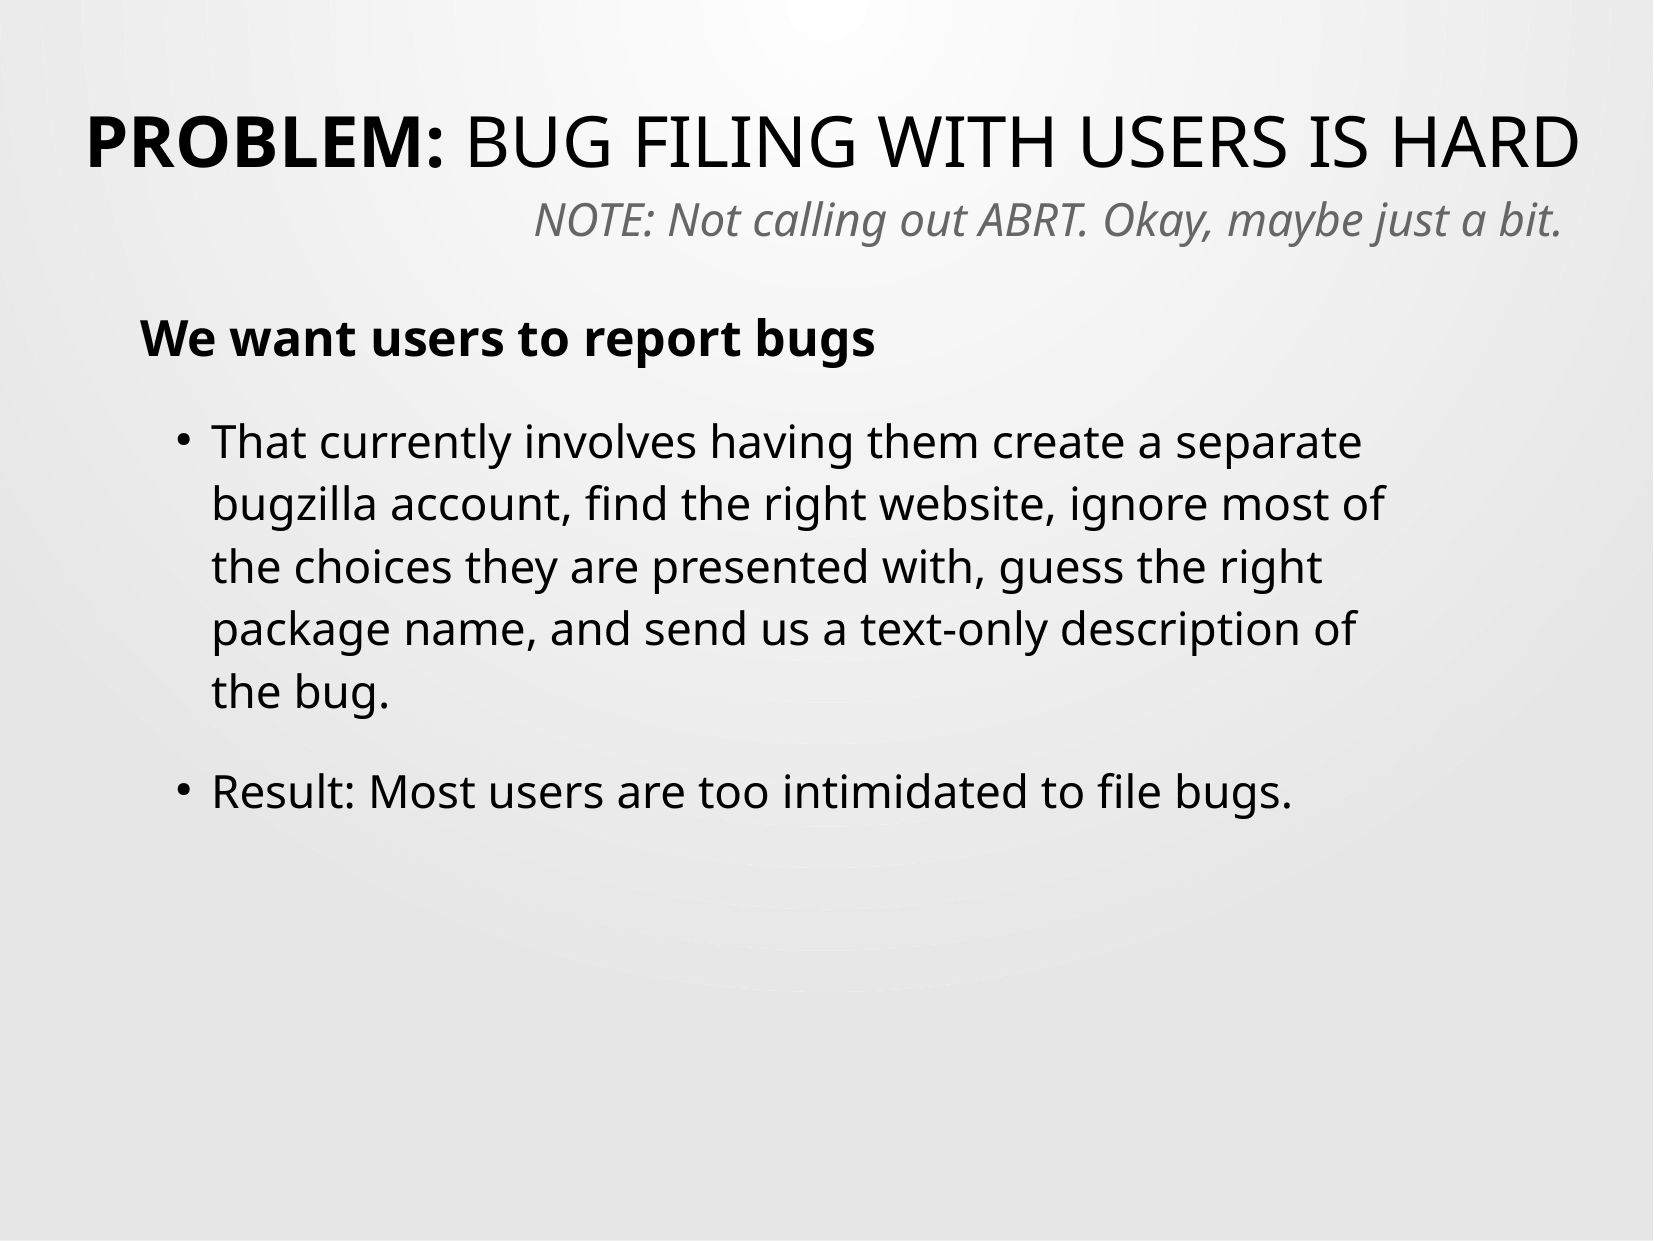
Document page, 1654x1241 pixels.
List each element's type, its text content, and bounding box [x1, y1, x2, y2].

text_box We want users to report bugs That currently involves having them create a separate bugzilla account, find the right website, ignore most of the choices they are presented with, guess the right package name, and send us a text-only description of the bug. Result: Most users are too intimidated to file bugs. [90, 295, 1591, 1003]
text_box PROBLEM: BUG FILING WITH USERS IS HARD [69, 84, 1584, 190]
text_box NOTE: Not calling out ABRT. Okay, maybe just a bit. [518, 180, 1617, 256]
